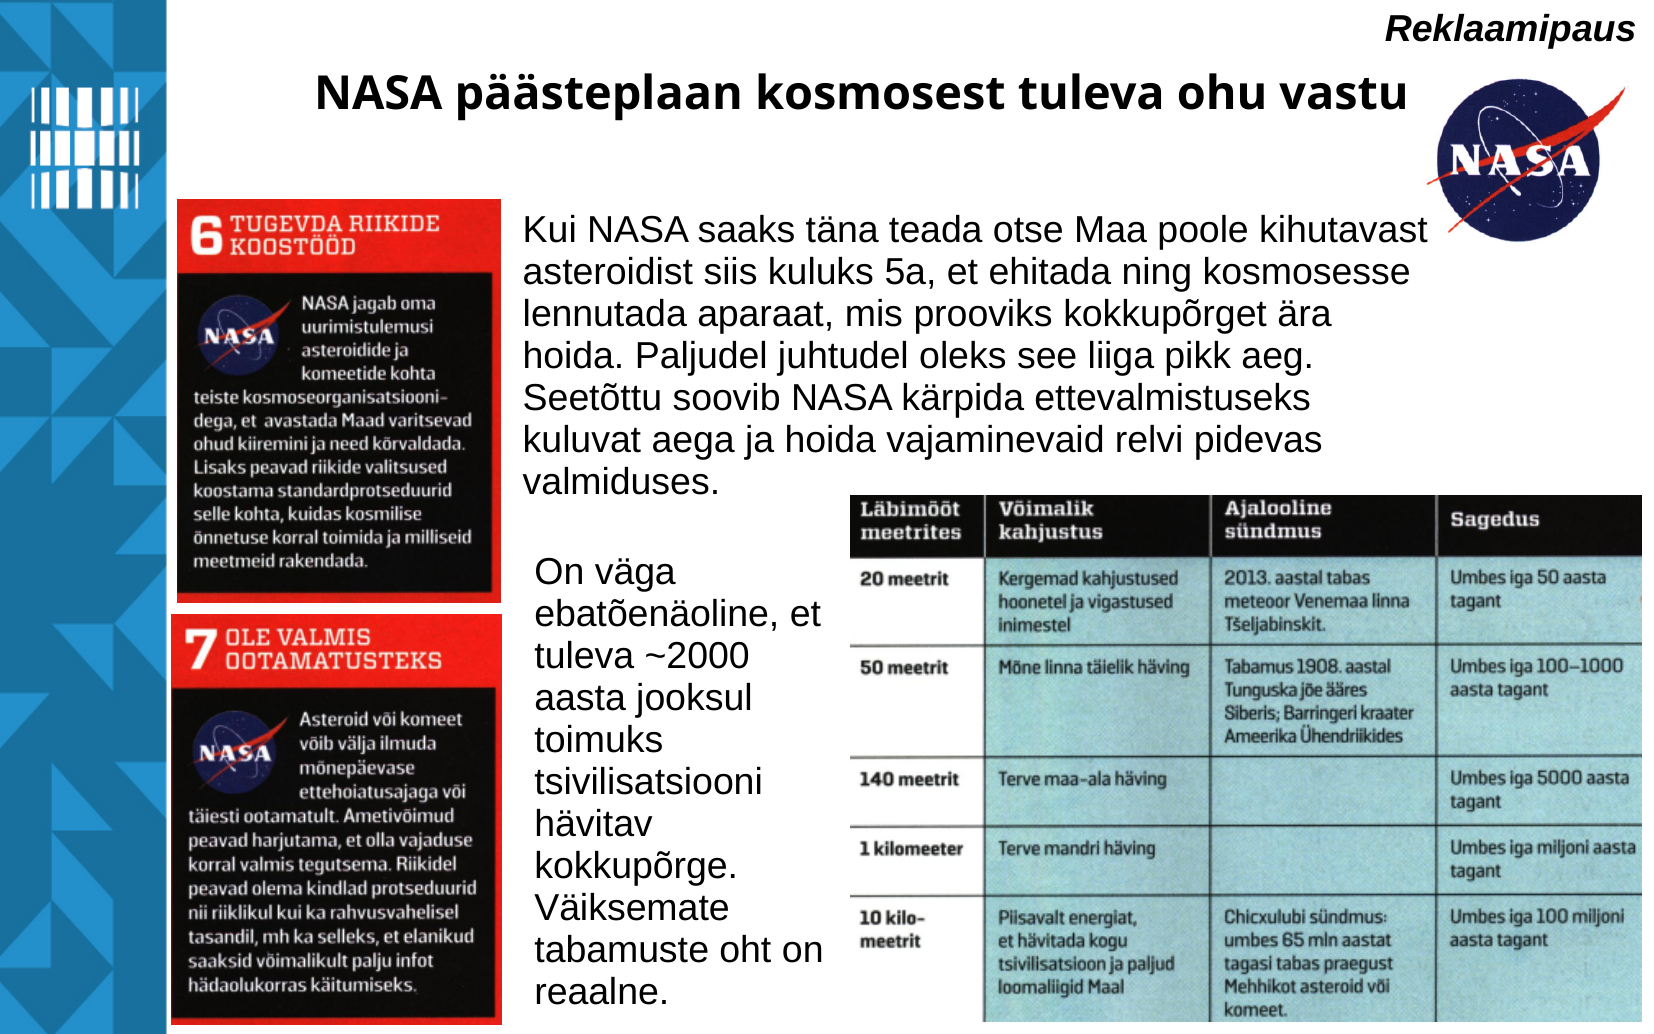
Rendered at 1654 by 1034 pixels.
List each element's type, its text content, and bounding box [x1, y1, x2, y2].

picture [171, 614, 502, 1025]
picture [1422, 65, 1630, 249]
list NASA päästeplaan kosmosest tuleva ohu vastu [314, 59, 1418, 185]
text_box Kui NASA saaks täna teada otse Maa poole kihutavast asteroidist siis kuluks 5a, et ehitada ning kosmosesse lennutada aparaat, mis prooviks kokkupõrget ära hoida. Paljudel juhtudel oleks see liiga pikk aeg. Seetõttu soovib NASA kärpida ettevalmistuseks kuluvat aega ja hoida vajaminevaid relvi pidevas valmiduses. [507, 200, 1453, 510]
picture [42, 108, 132, 208]
picture [850, 495, 1642, 1022]
picture [177, 199, 501, 603]
text_box On väga ebatõenäoline, et tuleva ~2000 aasta jooksul toimuks tsivilisatsiooni hävitav kokkupõrge. Väiksemate tabamuste oht on reaalne. [519, 543, 839, 1021]
